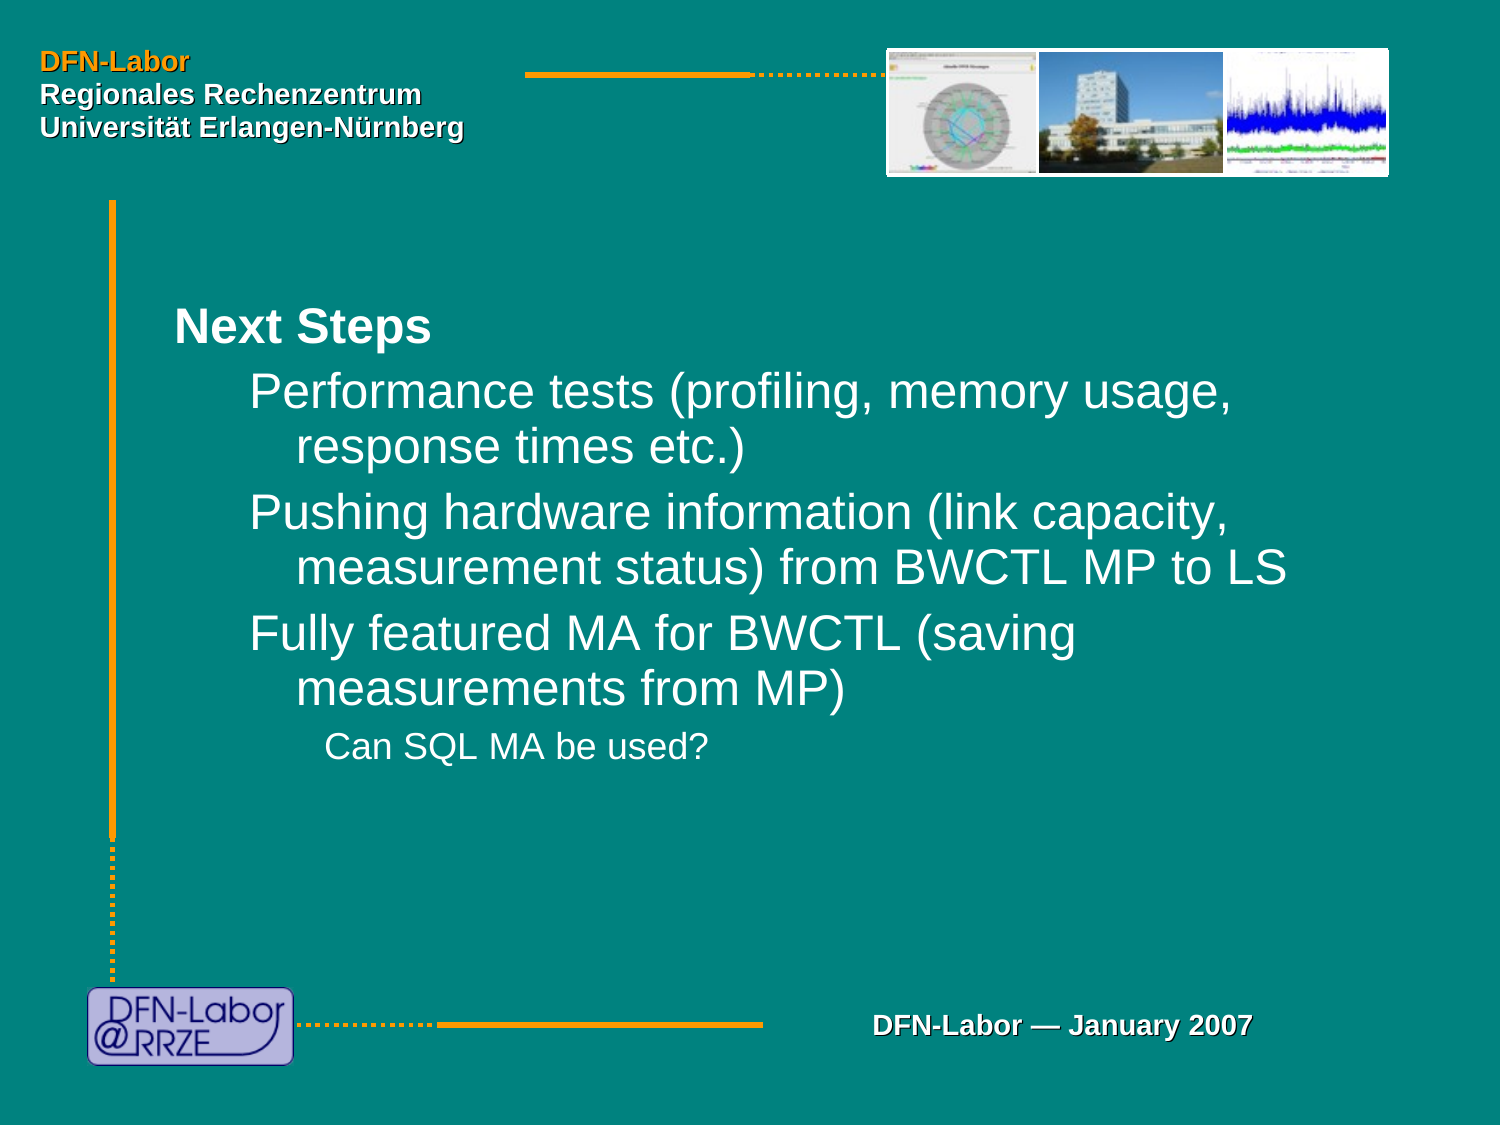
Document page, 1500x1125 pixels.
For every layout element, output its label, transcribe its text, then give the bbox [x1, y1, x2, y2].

picture [87, 987, 294, 1066]
picture [1039, 52, 1223, 173]
picture [1227, 52, 1386, 173]
list Next Steps Performance tests (profiling, memory usage, response times etc.) Pushing hardware information (link capacity, measurement status) from BWCTL MP to LS Fully featured MA for BWCTL (saving measurements from MP) Can SQL MA be used? [159, 262, 1425, 953]
picture [889, 52, 1036, 173]
